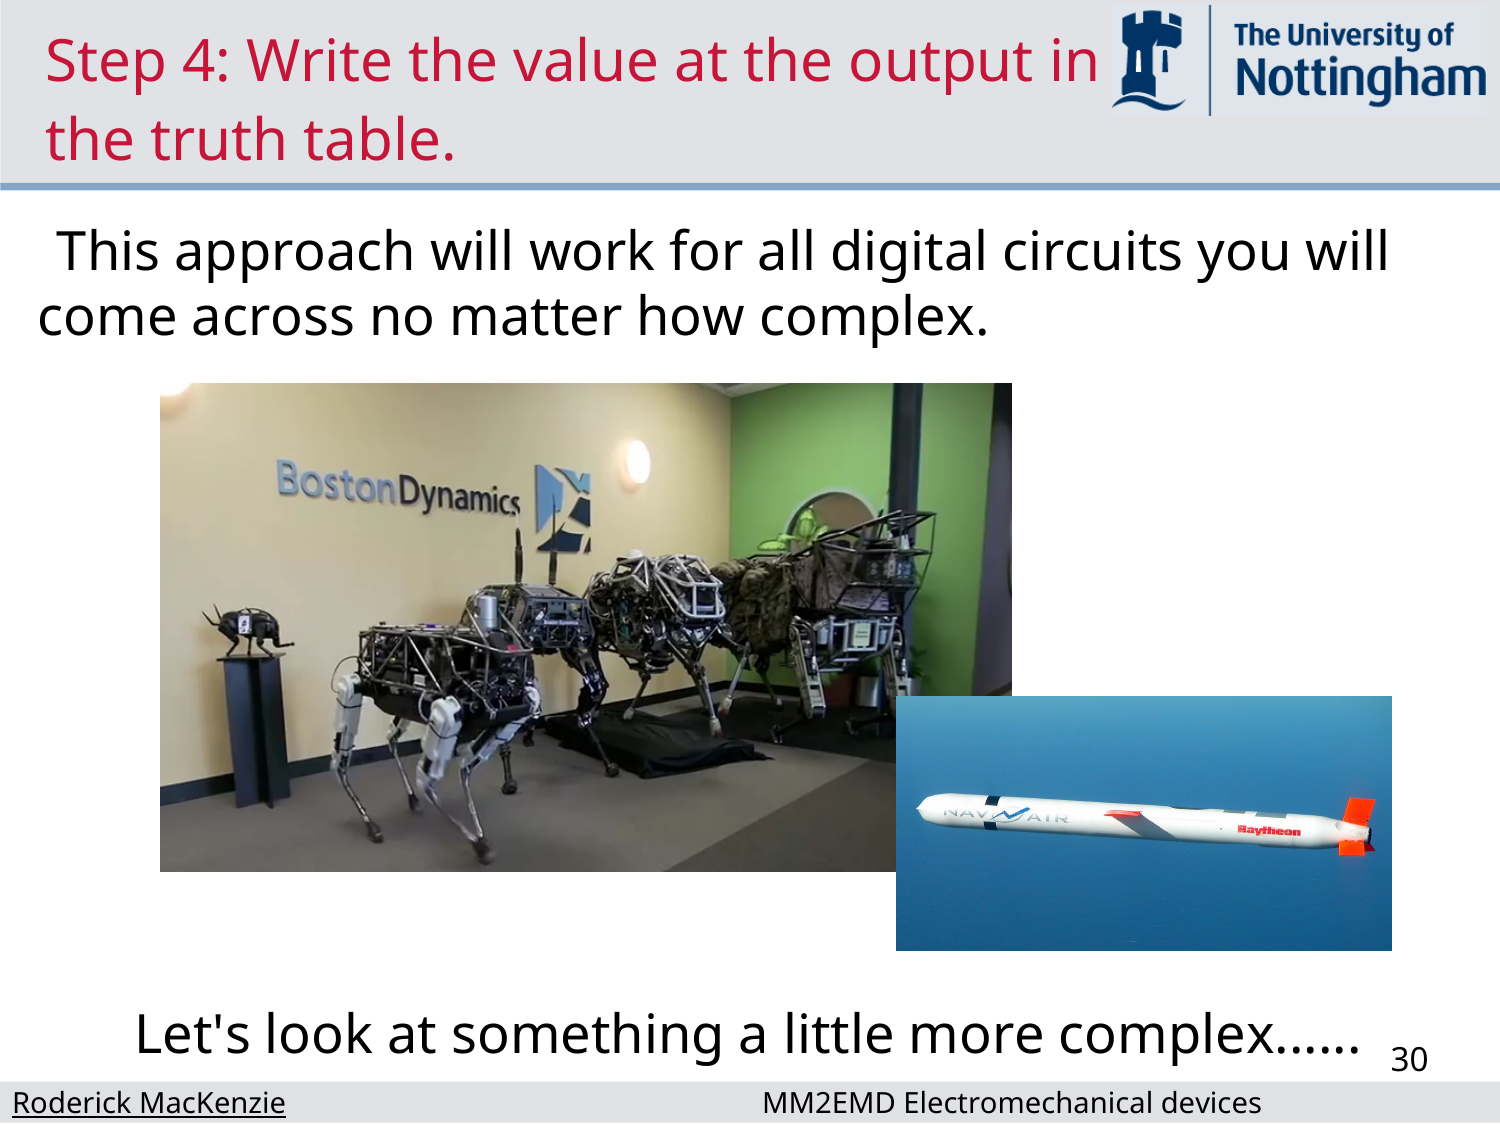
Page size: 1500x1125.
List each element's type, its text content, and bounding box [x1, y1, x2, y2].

text_box Let's look at something a little more complex...... [100, 992, 1500, 1073]
title Step 4: Write the value at the output in the truth table. [31, 22, 1133, 174]
text_box This approach will work for all digital circuits you will come across no matter how complex. [23, 208, 1495, 354]
text_box <number> [1375, 1030, 1500, 1101]
picture [1111, 4, 1487, 116]
picture [160, 383, 1392, 951]
